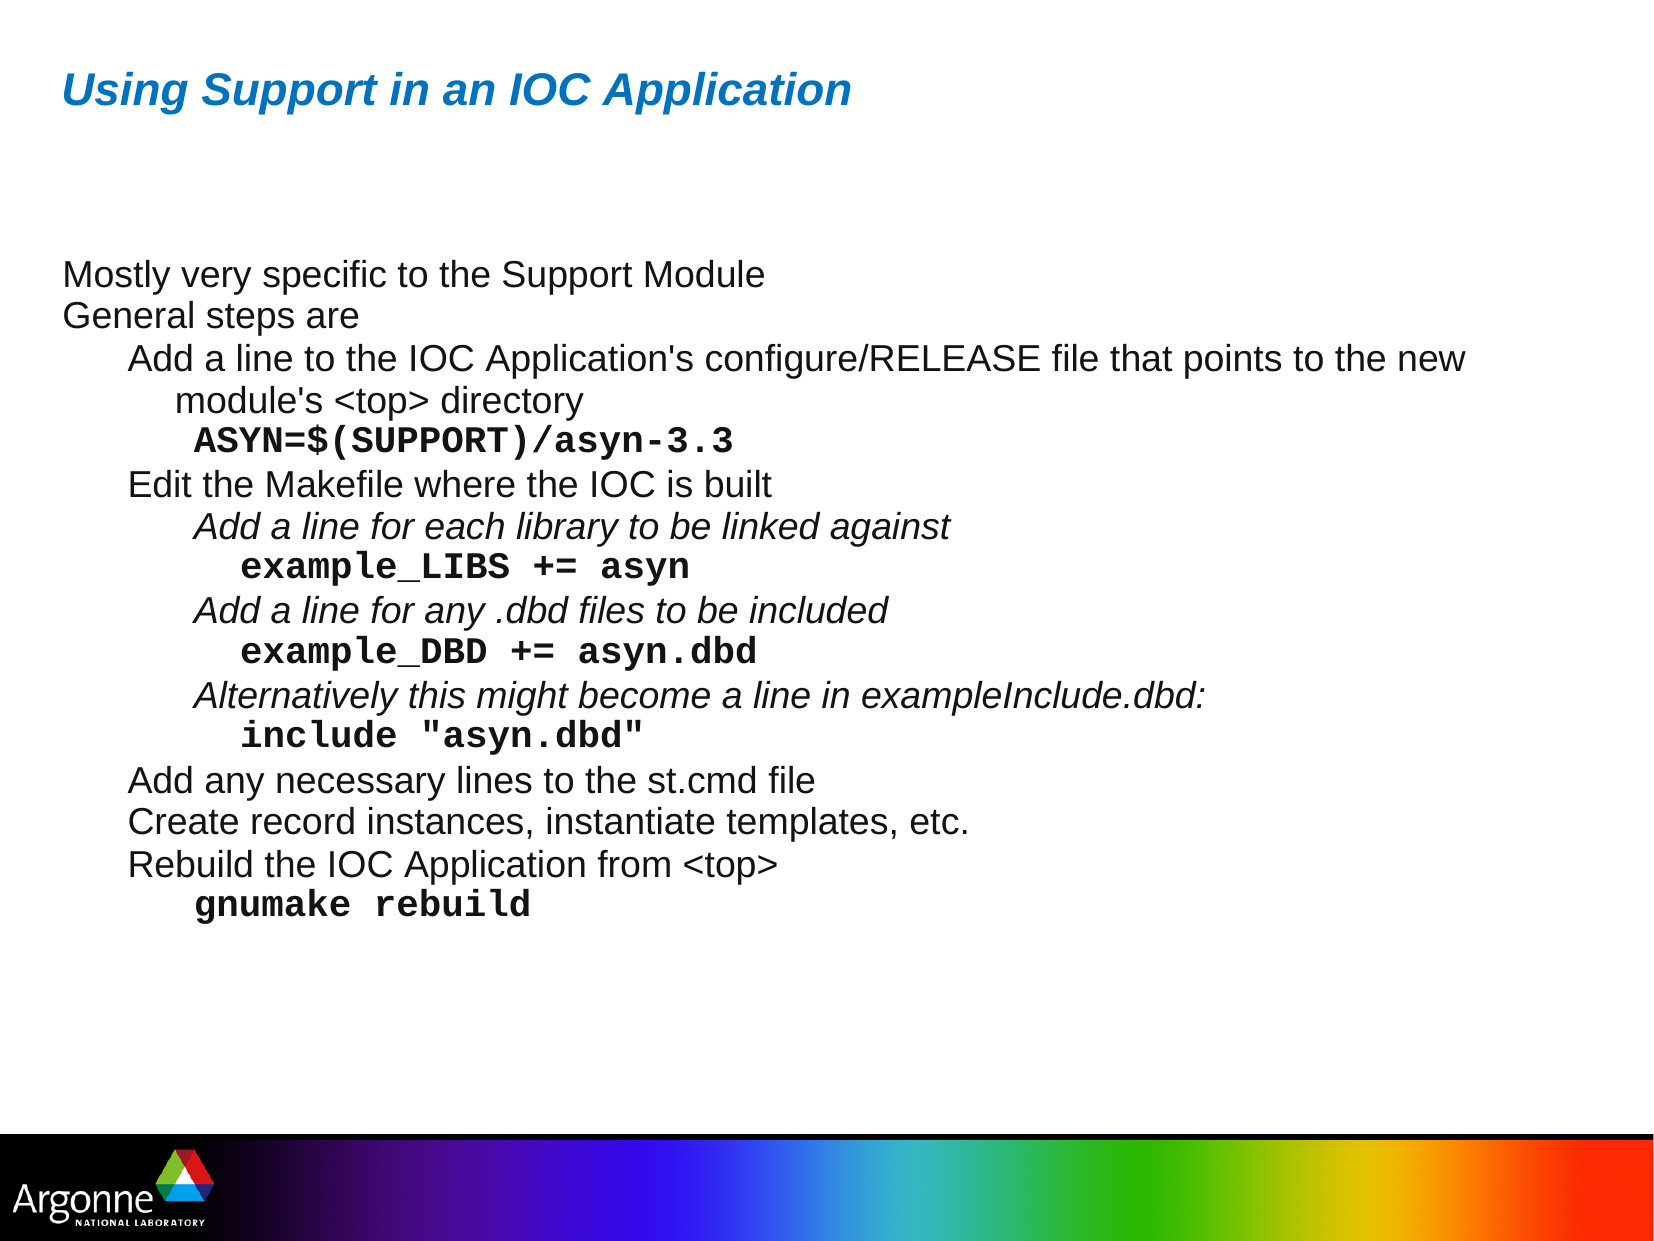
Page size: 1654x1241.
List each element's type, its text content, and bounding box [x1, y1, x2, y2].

title Using Support in an IOC Application [61, 56, 1500, 126]
picture [0, 1134, 1654, 1241]
list Mostly very specific to the Support Module General steps are Add a line to the IOC Application's configure/RELEASE file that points to the new module's <top> directory ASYN=$(SUPPORT)/asyn-3.3 Edit the Makefile where the IOC is built Add a line for each library to be linked against example_LIBS += asyn Add a line for any .dbd files to be included example_DBD += asyn.dbd Alternatively this might become a line in exampleInclude.dbd: include "asyn.dbd" Add any necessary lines to the st.cmd file Create record instances, instantiate templates, etc. Rebuild the IOC Application from <top> gnumake rebuild [62, 253, 1498, 1081]
